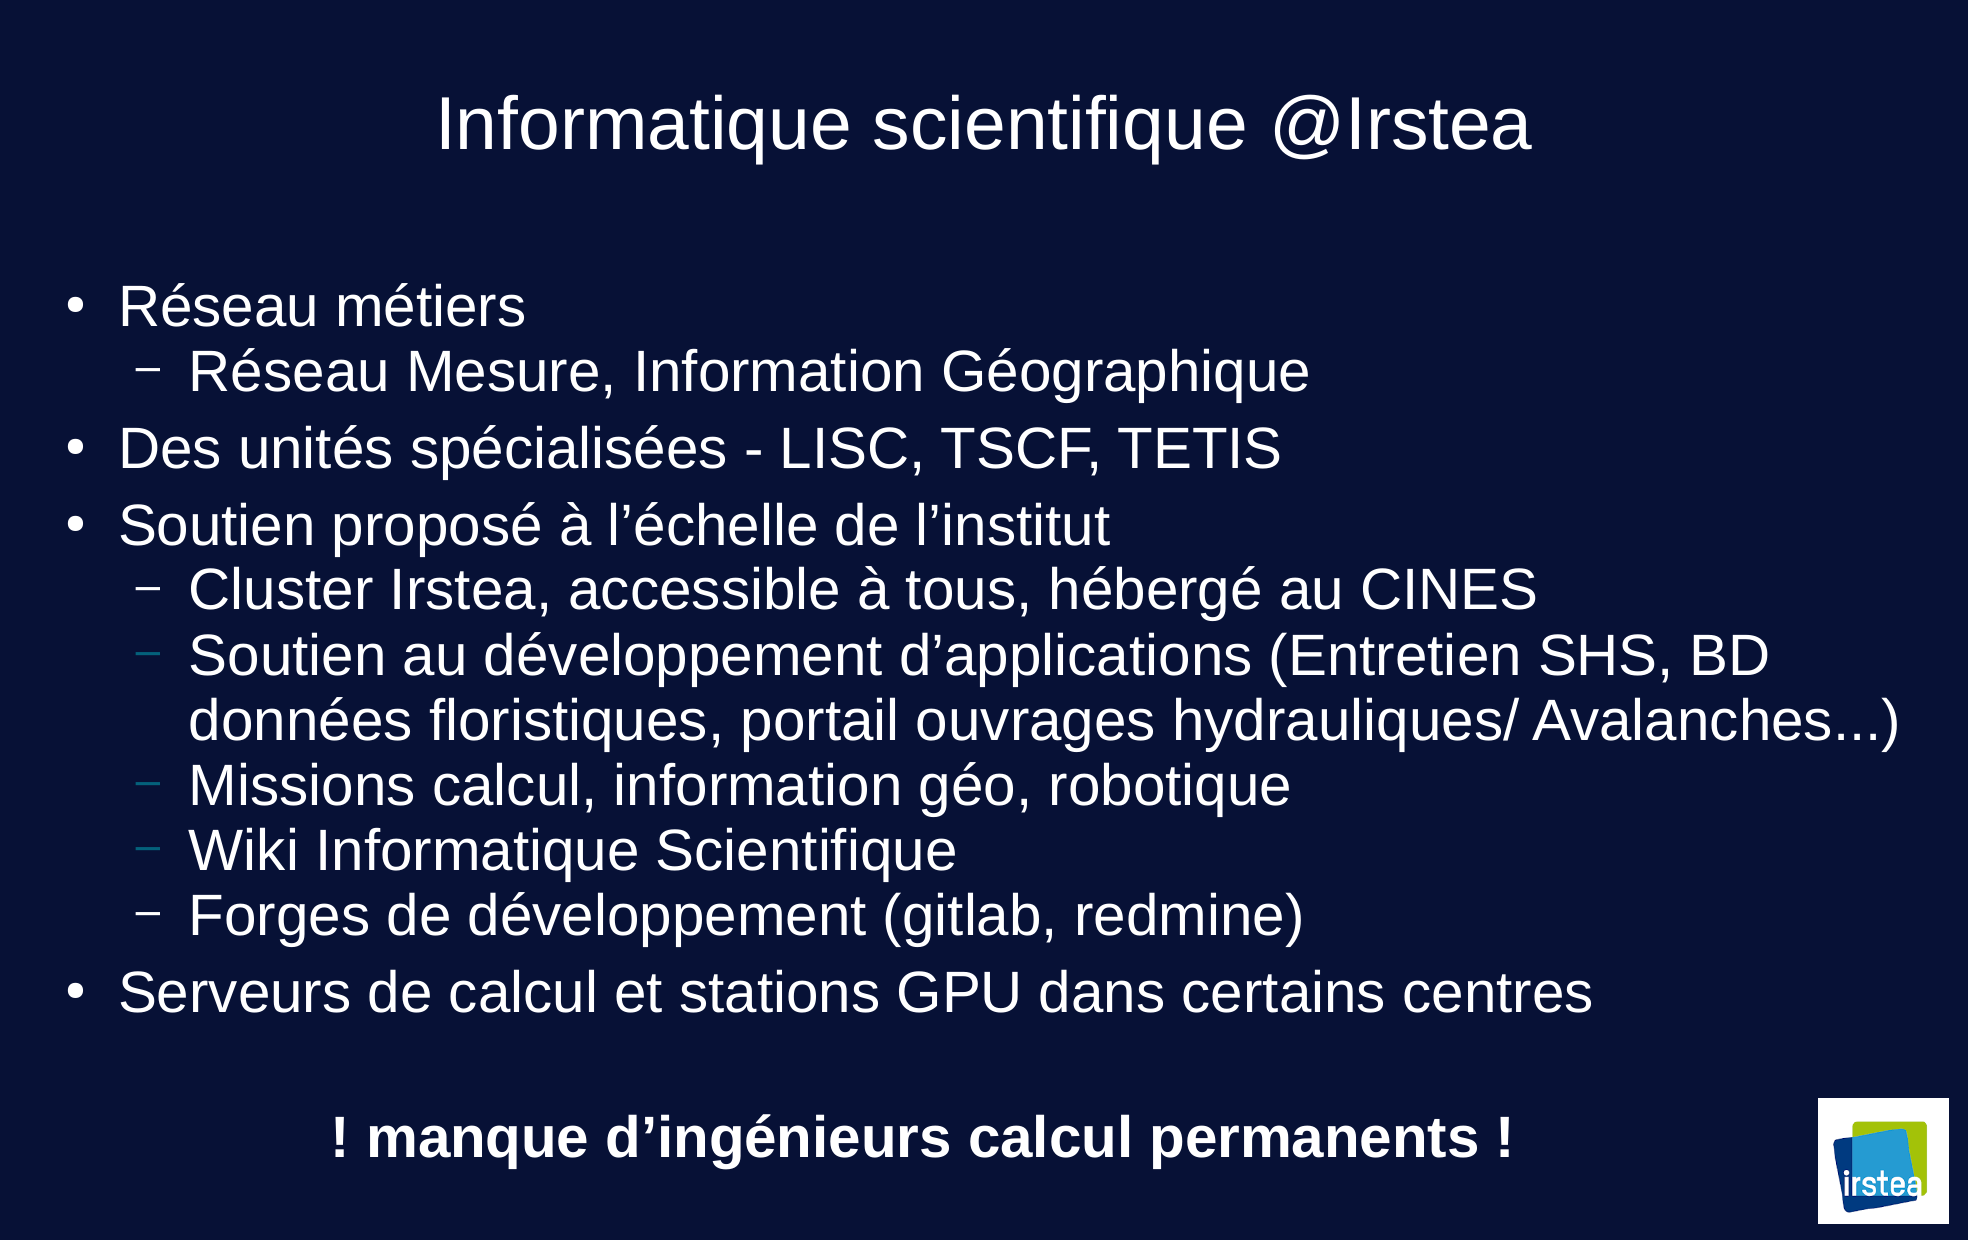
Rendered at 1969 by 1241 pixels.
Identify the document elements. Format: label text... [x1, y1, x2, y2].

picture [1818, 1098, 1949, 1224]
list Réseau métiers Réseau Mesure, Information Géographique Des unités spécialisées - LISC, TSCF, TETIS Soutien proposé à l’échelle de l’institut Cluster Irstea, accessible à tous, hébergé au CINES Soutien au développement d’applications (Entretien SHS, BD données floristiques, portail ouvrages hydrauliques/ Avalanches...) Missions calcul, information géo, robotique Wiki Informatique Scientifique Forges de développement (gitlab, redmine) Serveurs de calcul et stations GPU dans certains centres ! manque d’ingénieurs calcul permanents ! [47, 273, 1938, 1205]
title Informatique scientifique @Irstea [98, 25, 1870, 222]
